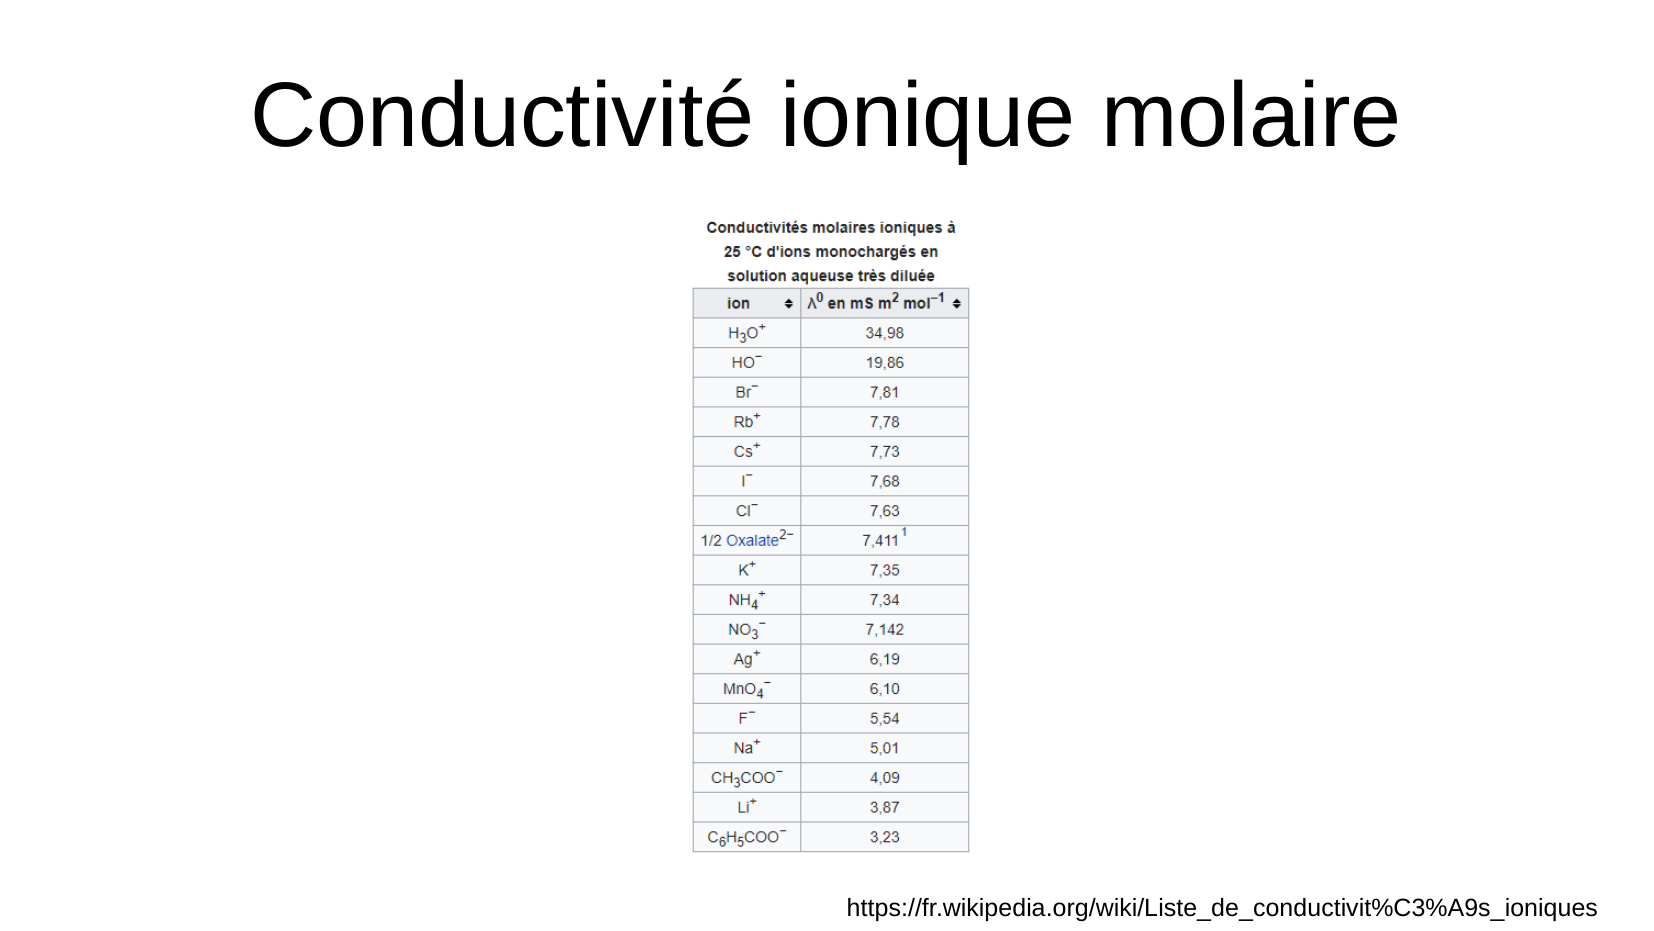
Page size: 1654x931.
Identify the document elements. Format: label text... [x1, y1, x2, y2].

text_box https://fr.wikipedia.org/wiki/Liste_de_conductivit%C3%A9s_ioniques [831, 885, 1654, 931]
picture [685, 212, 988, 861]
title Conductivité ionique molaire [82, 37, 1571, 193]
